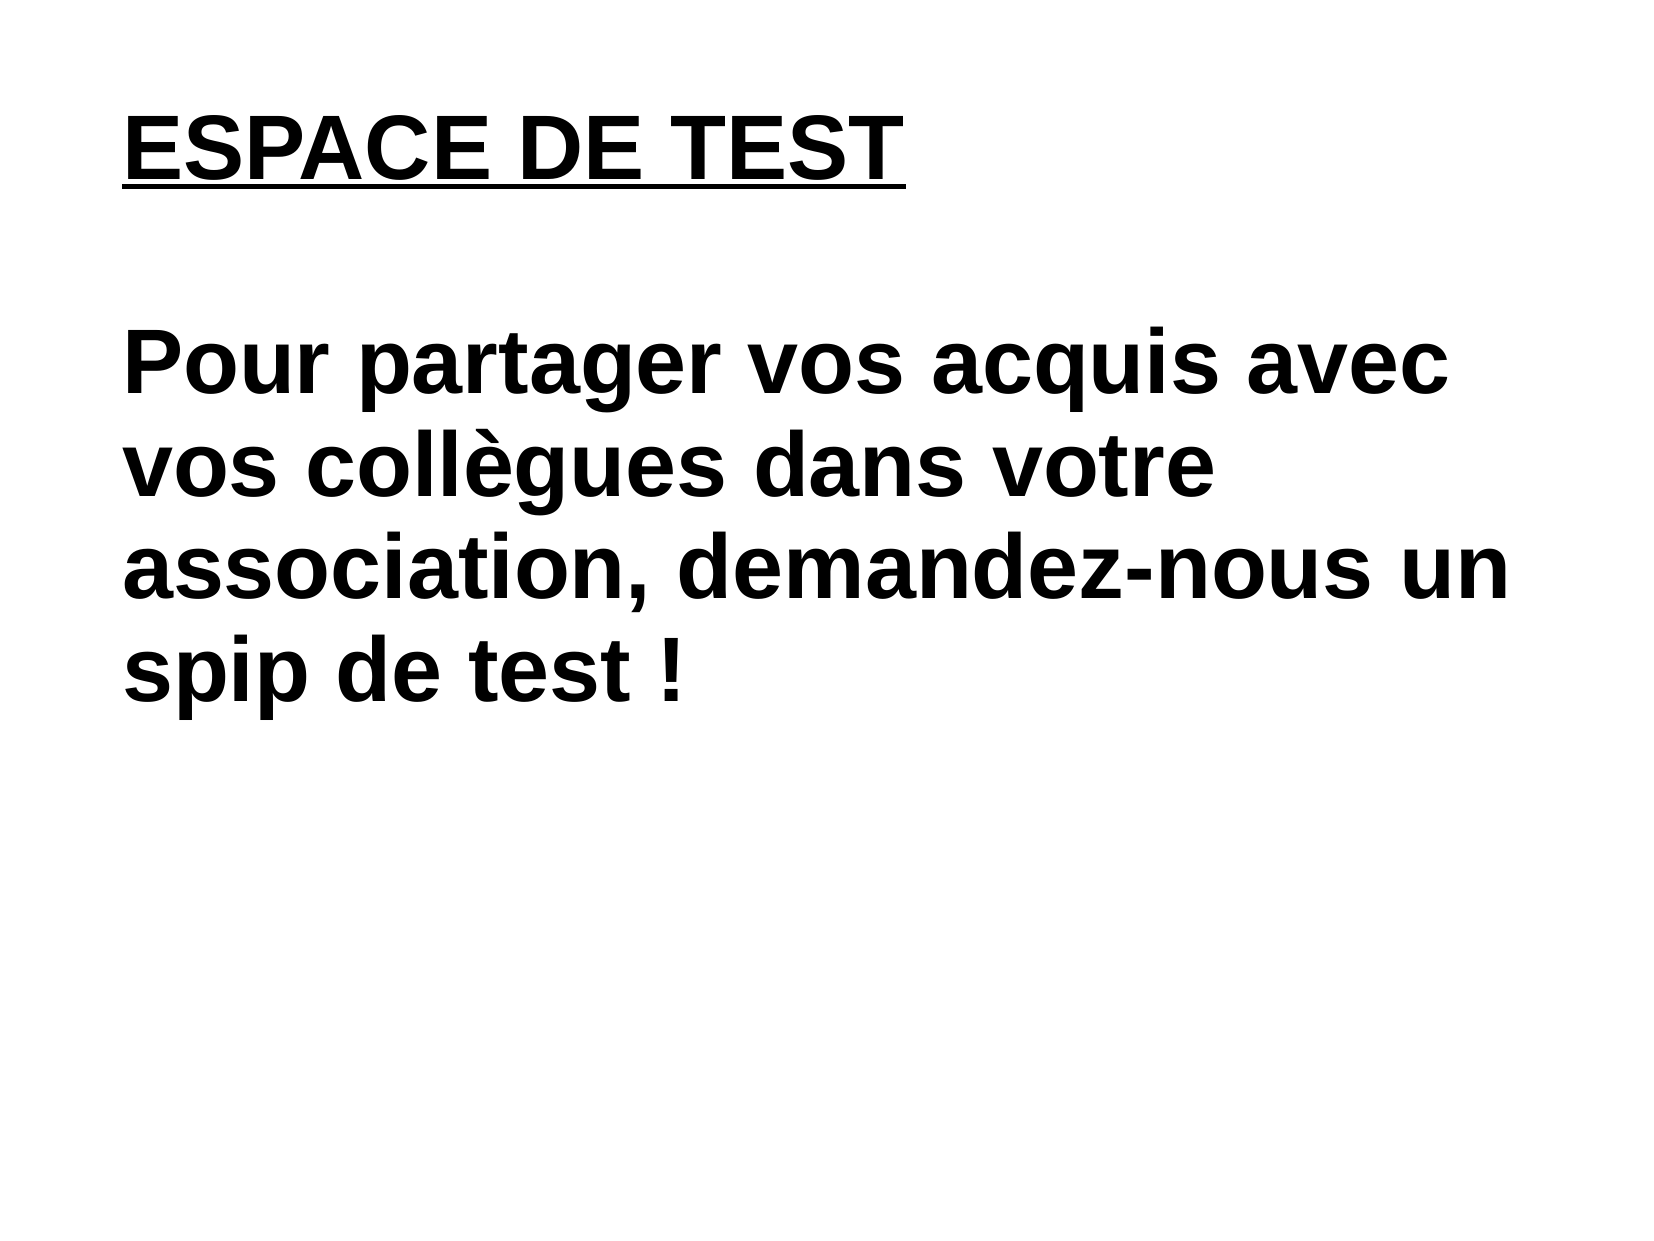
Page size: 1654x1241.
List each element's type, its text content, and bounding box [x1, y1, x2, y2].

text_box ESPACE DE TEST Pour partager vos acquis avec vos collègues dans votre association, demandez-nous un spip de test ! [107, 89, 1633, 729]
